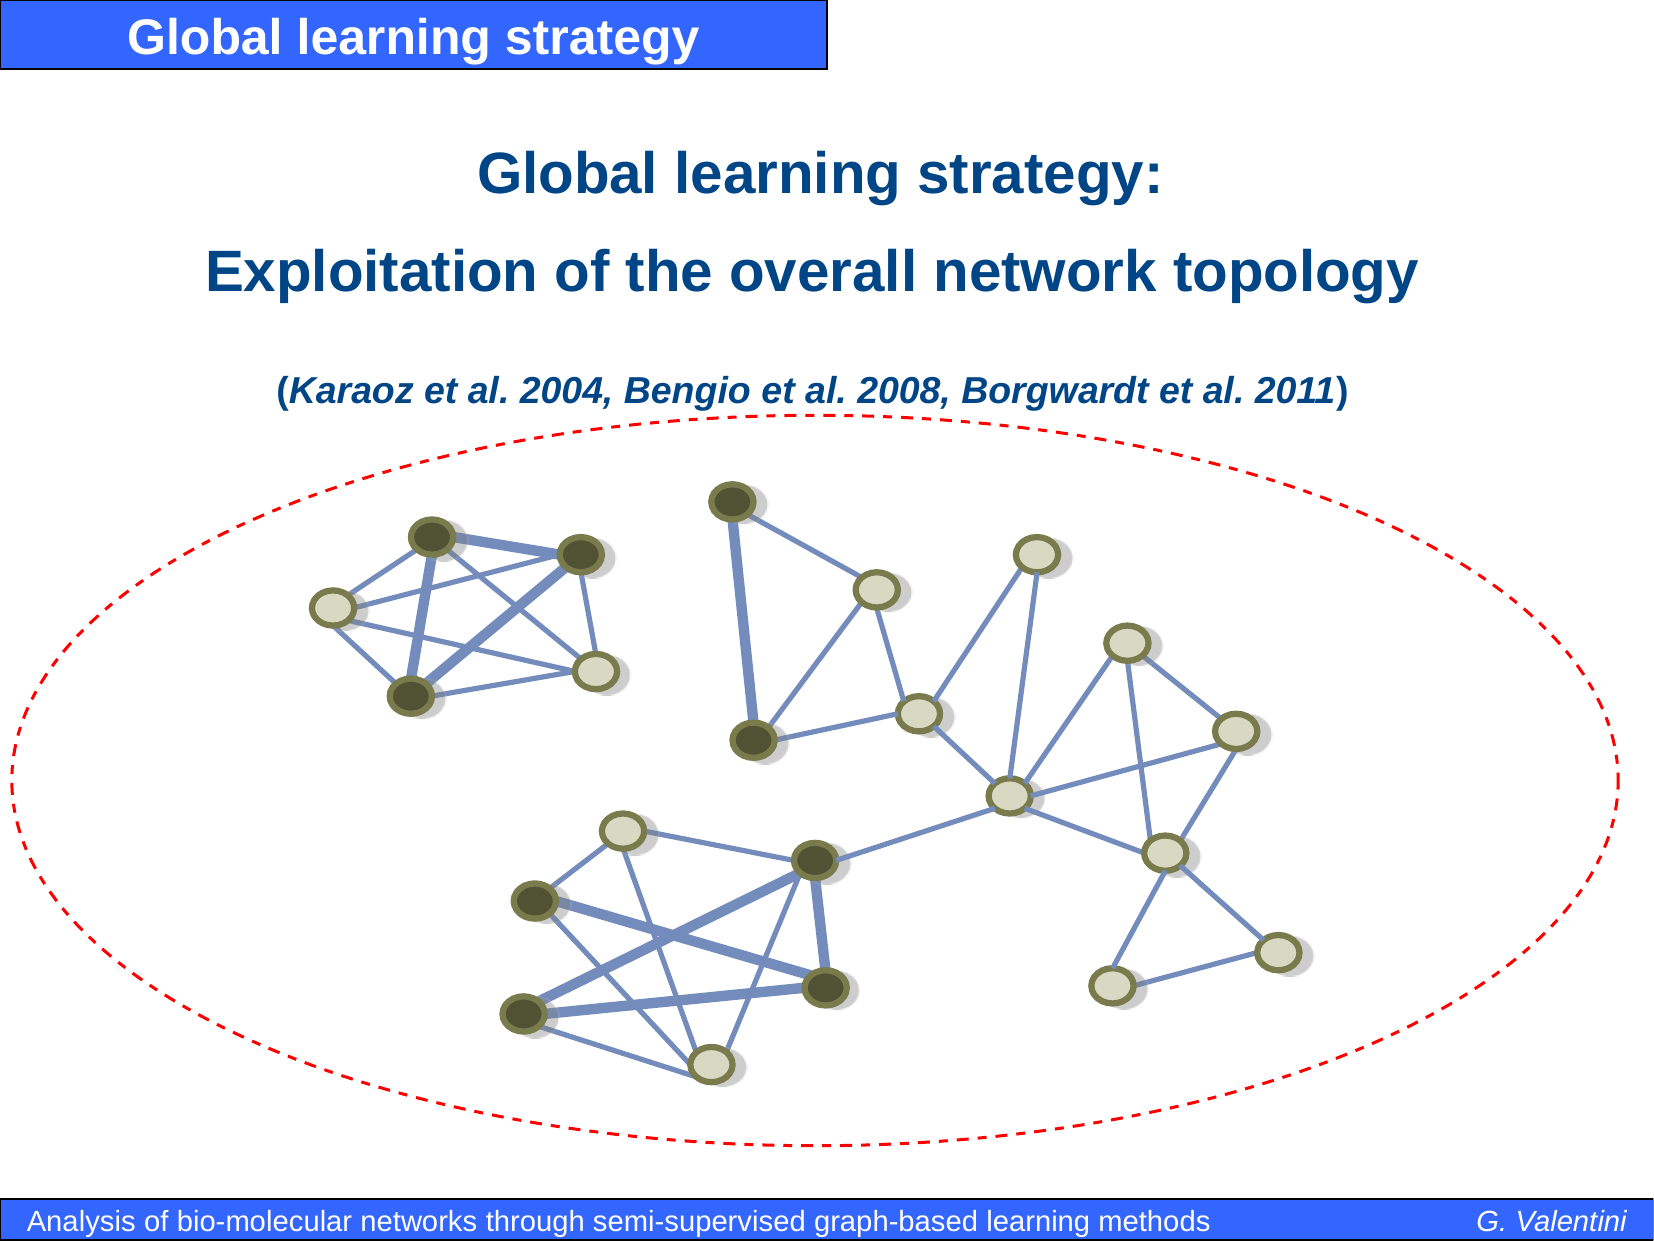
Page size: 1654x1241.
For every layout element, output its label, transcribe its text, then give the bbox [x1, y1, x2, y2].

text_box [1015, 537, 1059, 572]
text_box [601, 813, 645, 849]
text_box [513, 883, 557, 919]
text_box [793, 842, 836, 879]
text_box [1257, 935, 1300, 971]
text_box [804, 970, 847, 1006]
text_box [732, 722, 775, 758]
text_box Global learning strategy: Exploitation of the overall network topology (Karaoz et al. 2004, Bengio et al. 2008, Borgwardt et al. 2011) [82, 101, 1559, 504]
text_box [502, 996, 545, 1032]
text_box [574, 653, 618, 690]
text_box [311, 590, 355, 626]
text_box [1106, 625, 1149, 661]
text_box [1215, 713, 1258, 749]
text_box [988, 778, 1031, 814]
text_box Global learning strategy [0, 0, 827, 69]
text_box [711, 504, 754, 520]
text_box [690, 1046, 733, 1083]
text_box Analysis of bio-molecular networks through semi-supervised graph-based learning methods G. Valentini [0, 1198, 1654, 1241]
text_box [1091, 968, 1134, 1004]
text_box [559, 537, 602, 573]
text_box [898, 696, 941, 732]
text_box [410, 519, 454, 555]
text_box [855, 572, 898, 608]
text_box [389, 678, 432, 714]
text_box [1144, 835, 1187, 871]
